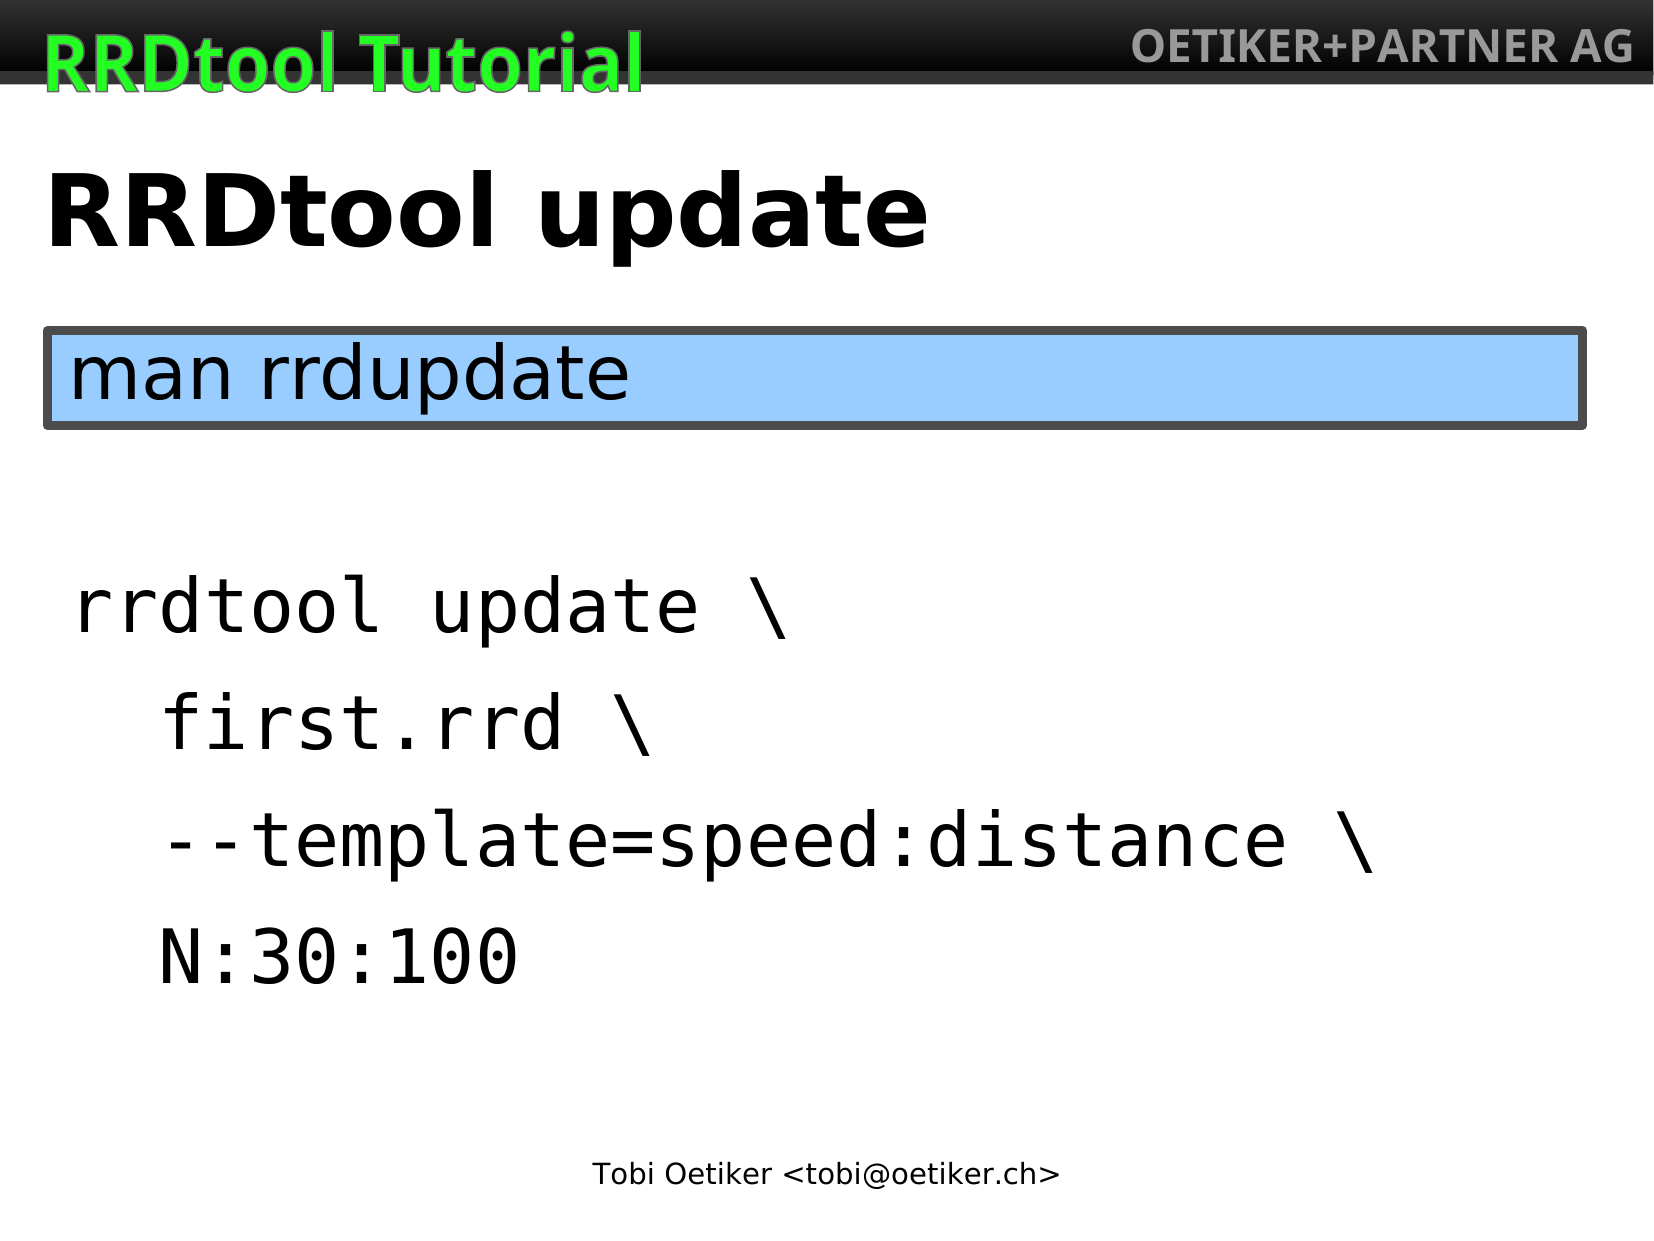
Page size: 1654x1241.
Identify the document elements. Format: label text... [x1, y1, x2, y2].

list man rrdupdate rrdtool update \ first.rrd \ --template=speed:distance \ N:30:100 [50, 329, 1571, 1099]
title RRDtool update [43, 137, 1582, 287]
text_box [1571, 330, 1583, 426]
